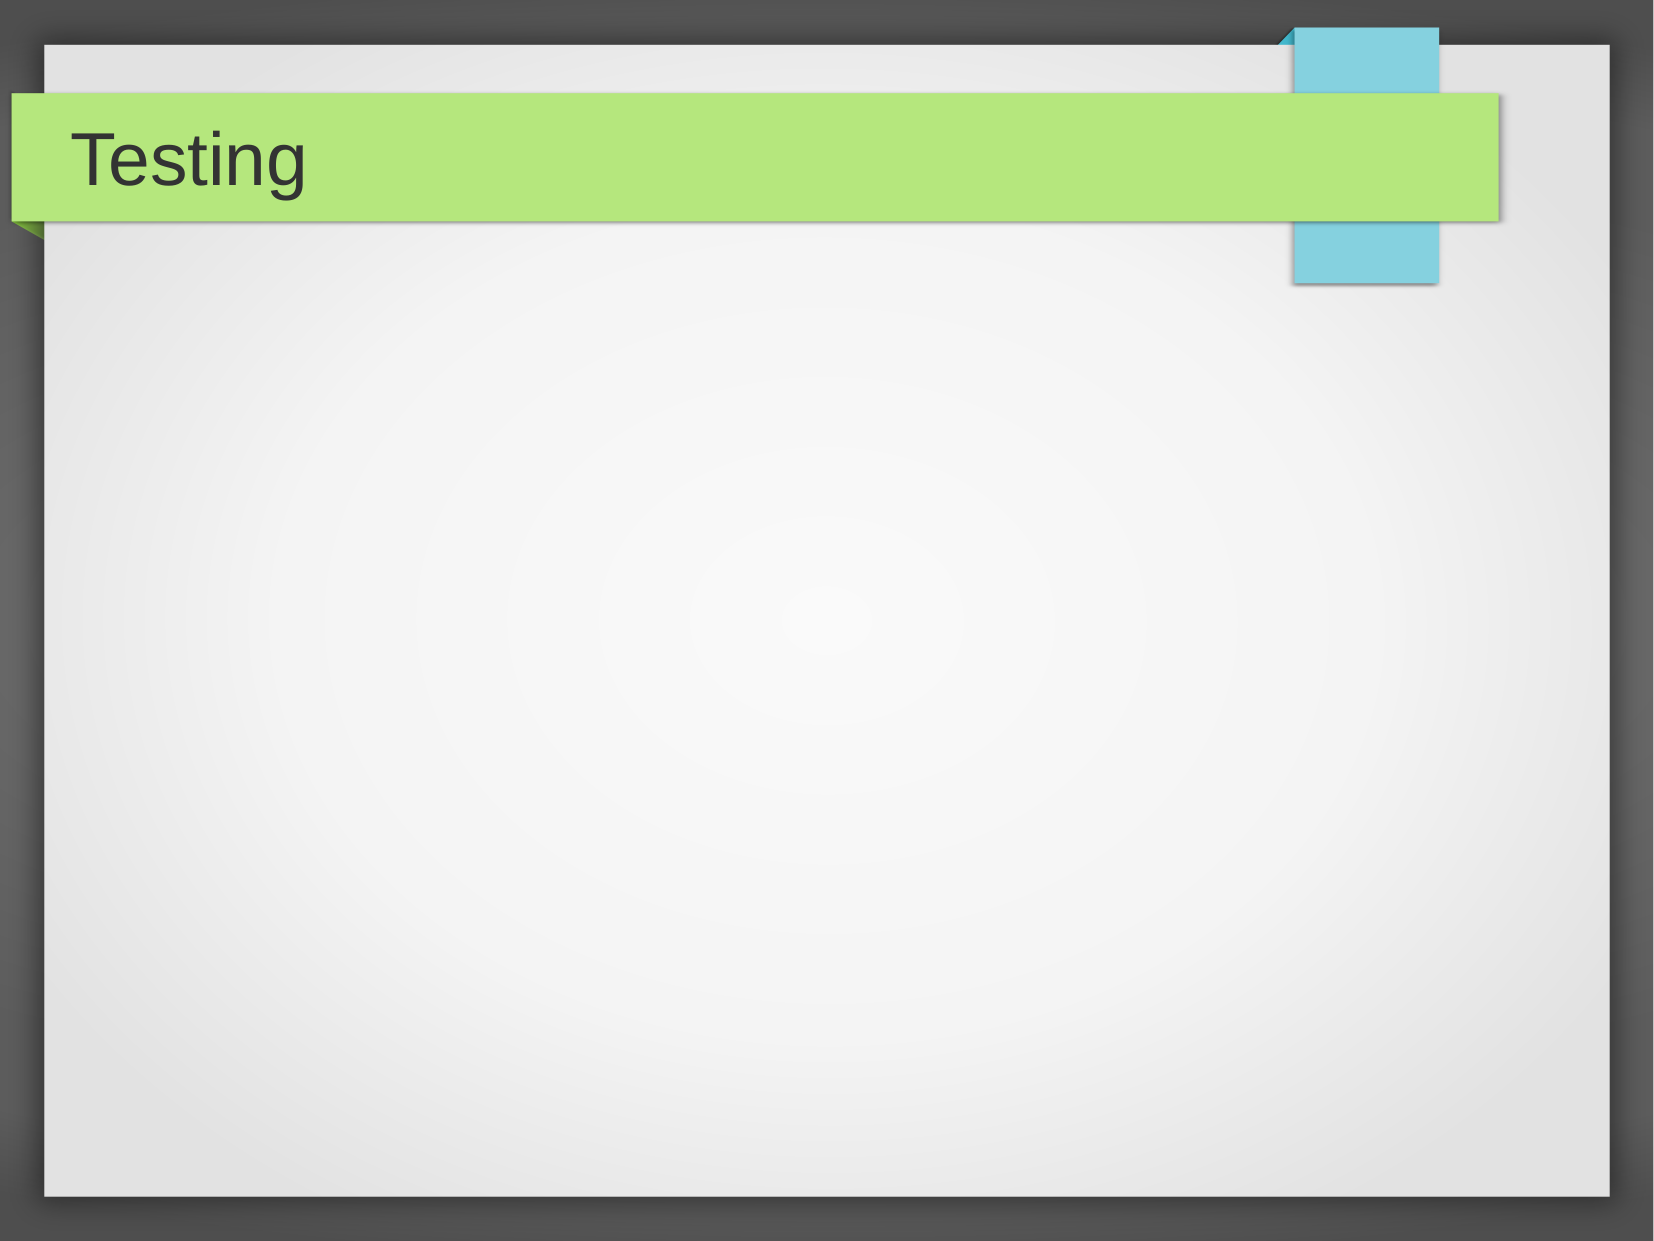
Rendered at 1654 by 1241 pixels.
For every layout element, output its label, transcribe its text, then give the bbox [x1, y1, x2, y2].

title Testing [70, 106, 1229, 213]
picture [0, 0, 1654, 1241]
